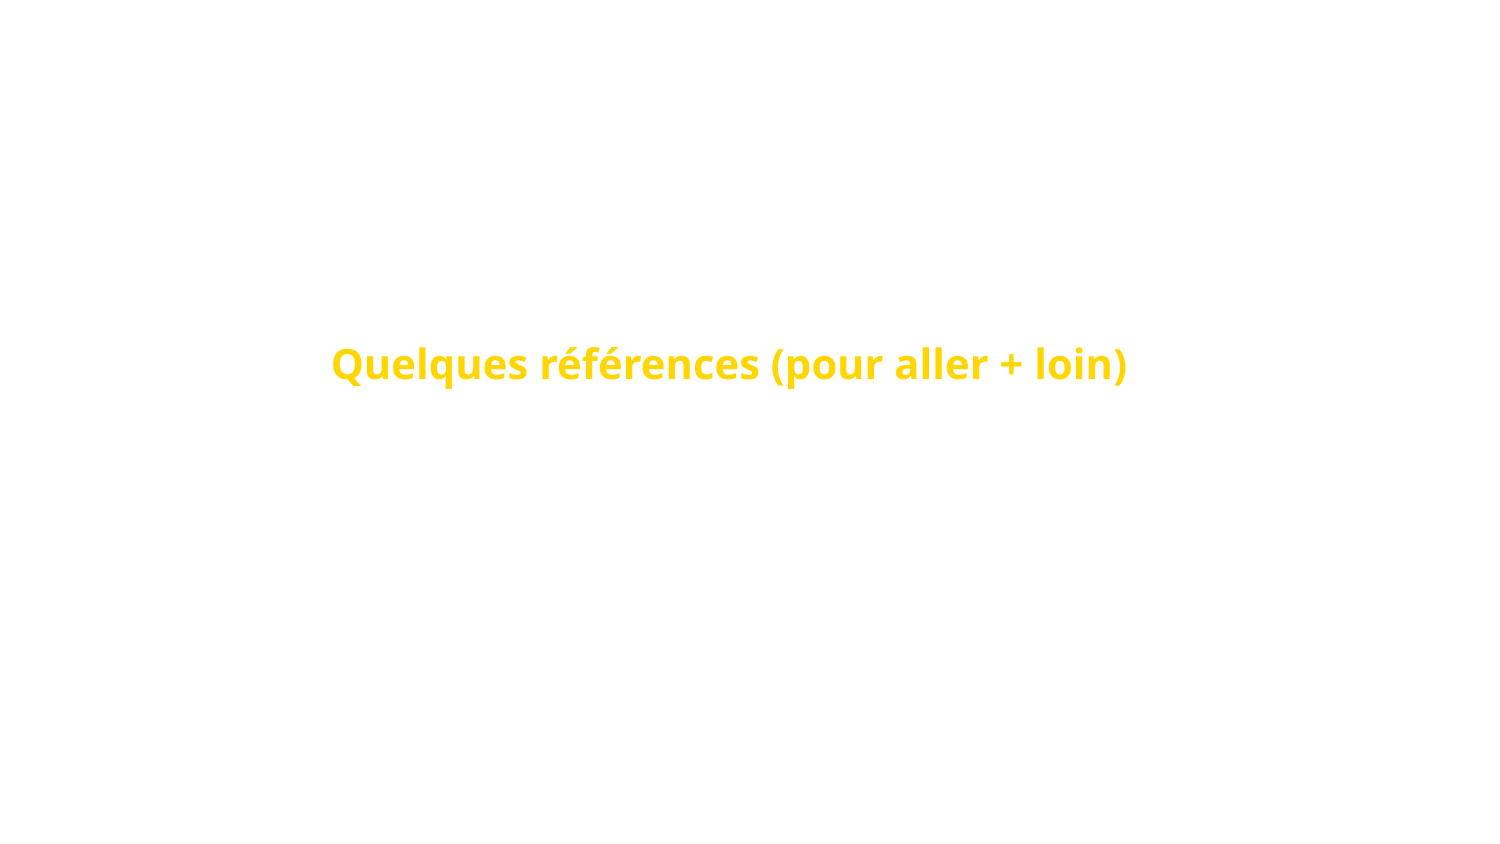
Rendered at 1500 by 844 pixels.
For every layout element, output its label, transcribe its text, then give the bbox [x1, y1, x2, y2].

title Quelques références (pour aller + loin) [315, 319, 1185, 422]
